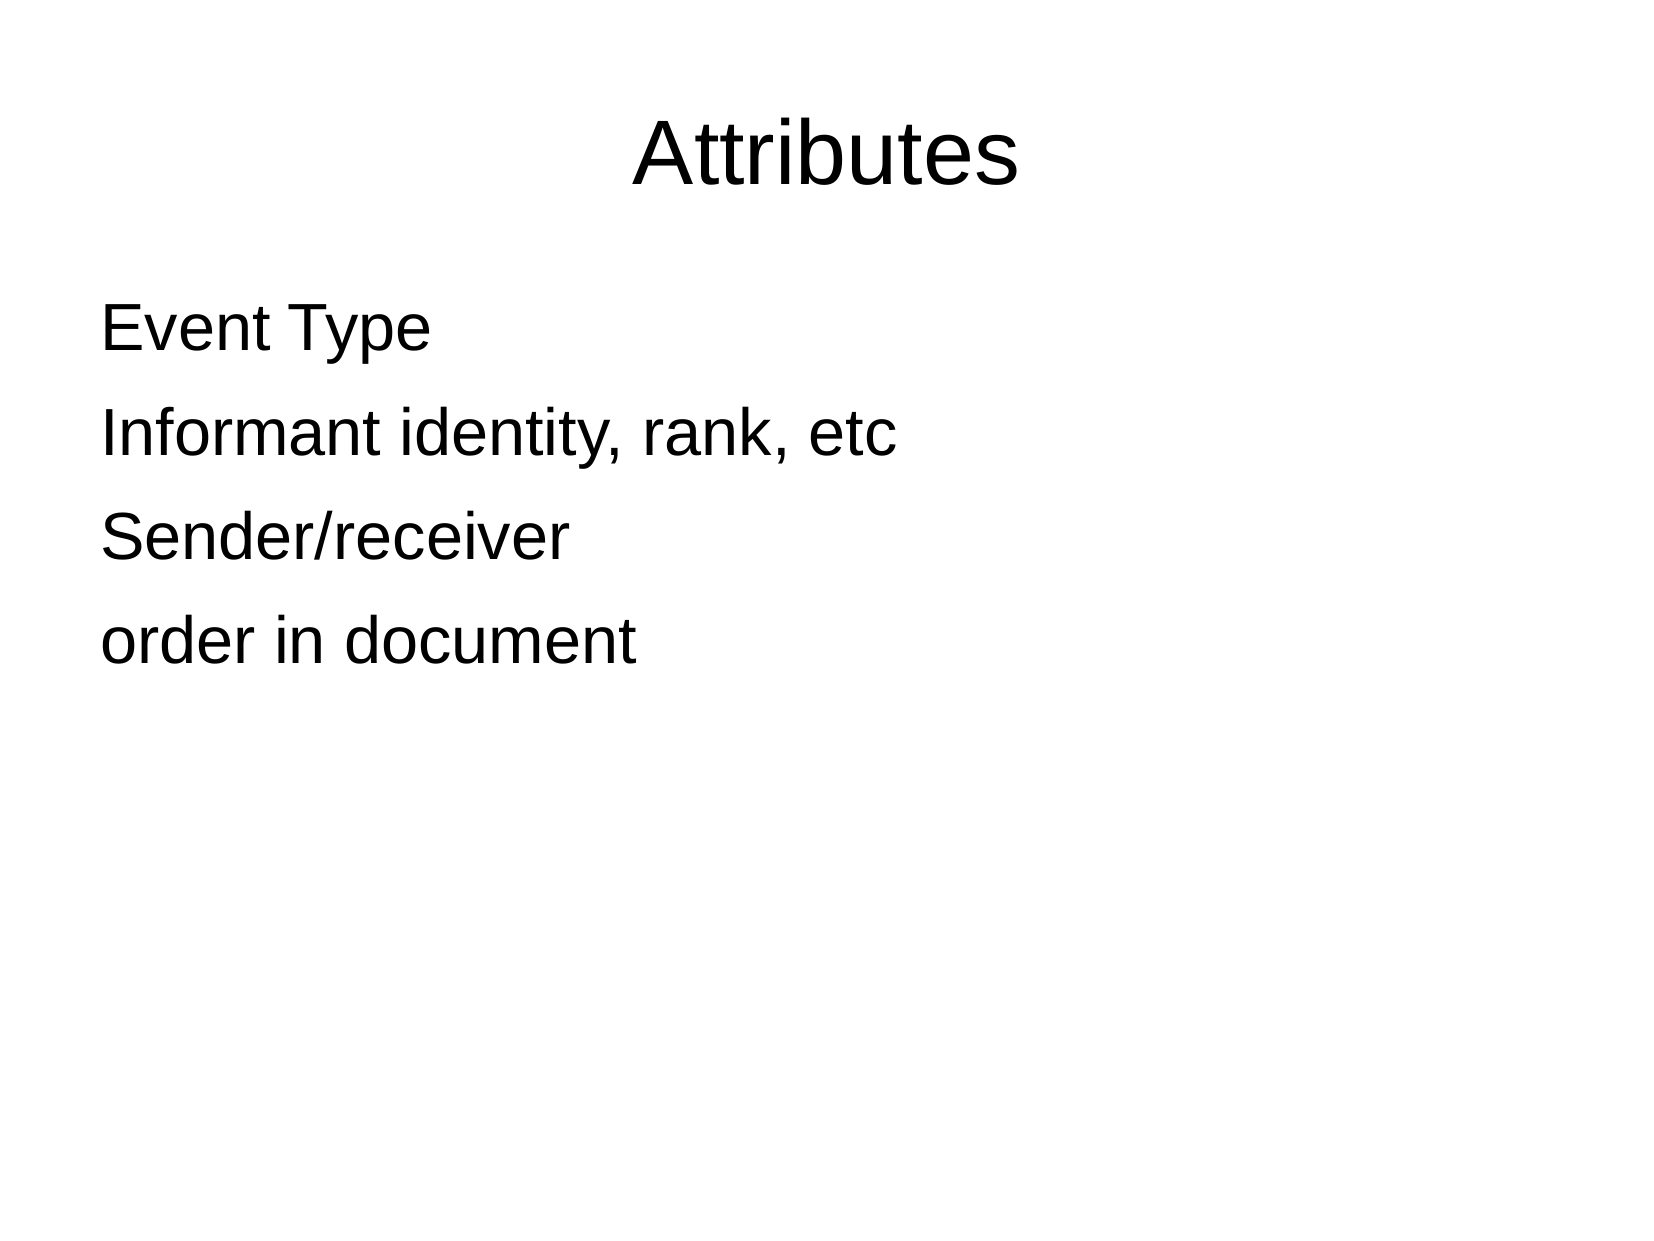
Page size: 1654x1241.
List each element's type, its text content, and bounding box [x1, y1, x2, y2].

title Attributes [82, 49, 1571, 257]
list Event Type Informant identity, rank, etc Sender/receiver order in document [82, 290, 1571, 1094]
